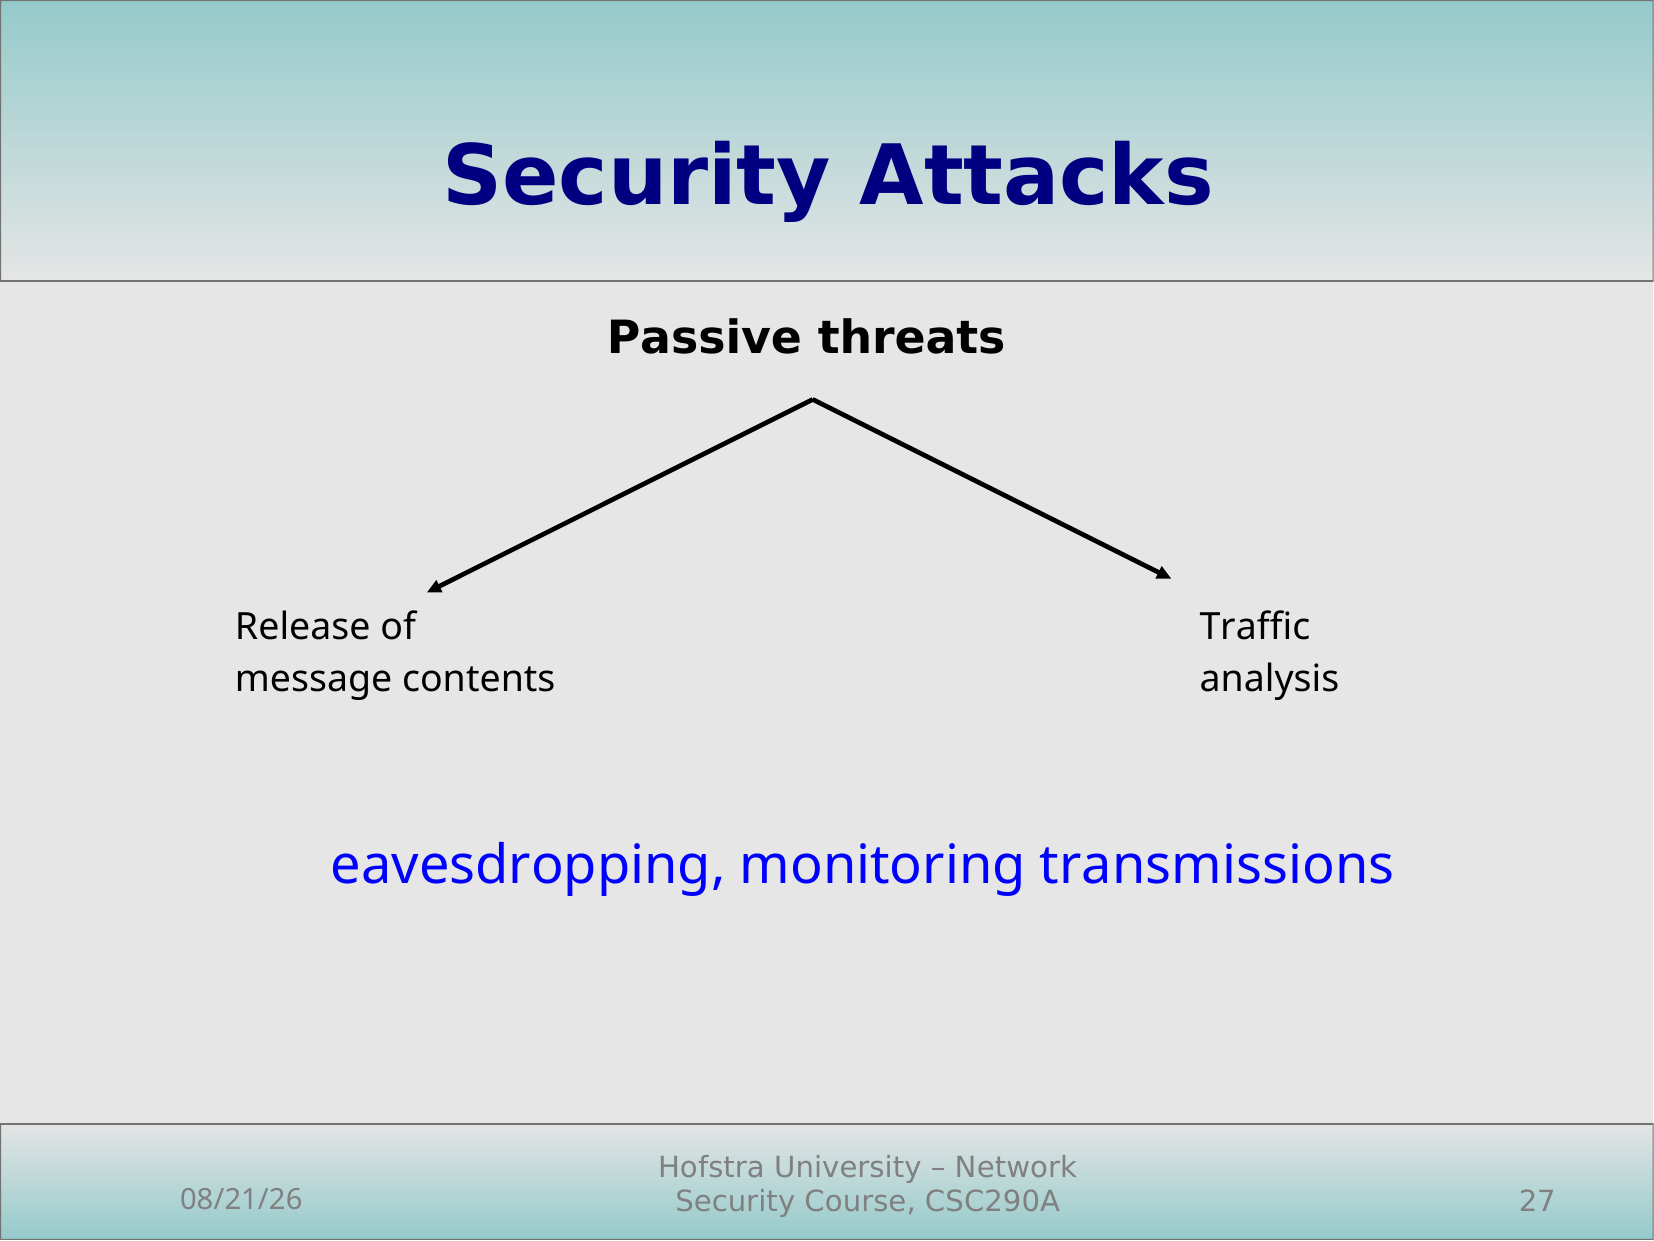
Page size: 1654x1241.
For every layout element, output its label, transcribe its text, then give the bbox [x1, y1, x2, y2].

text_box Release of message contents [220, 592, 593, 710]
text_box Passive threats [562, 302, 1051, 372]
text_box Traffic analysis [1184, 592, 1355, 710]
title Security Attacks [123, 87, 1534, 233]
text_box eavesdropping, monitoring transmissions [305, 817, 1411, 908]
